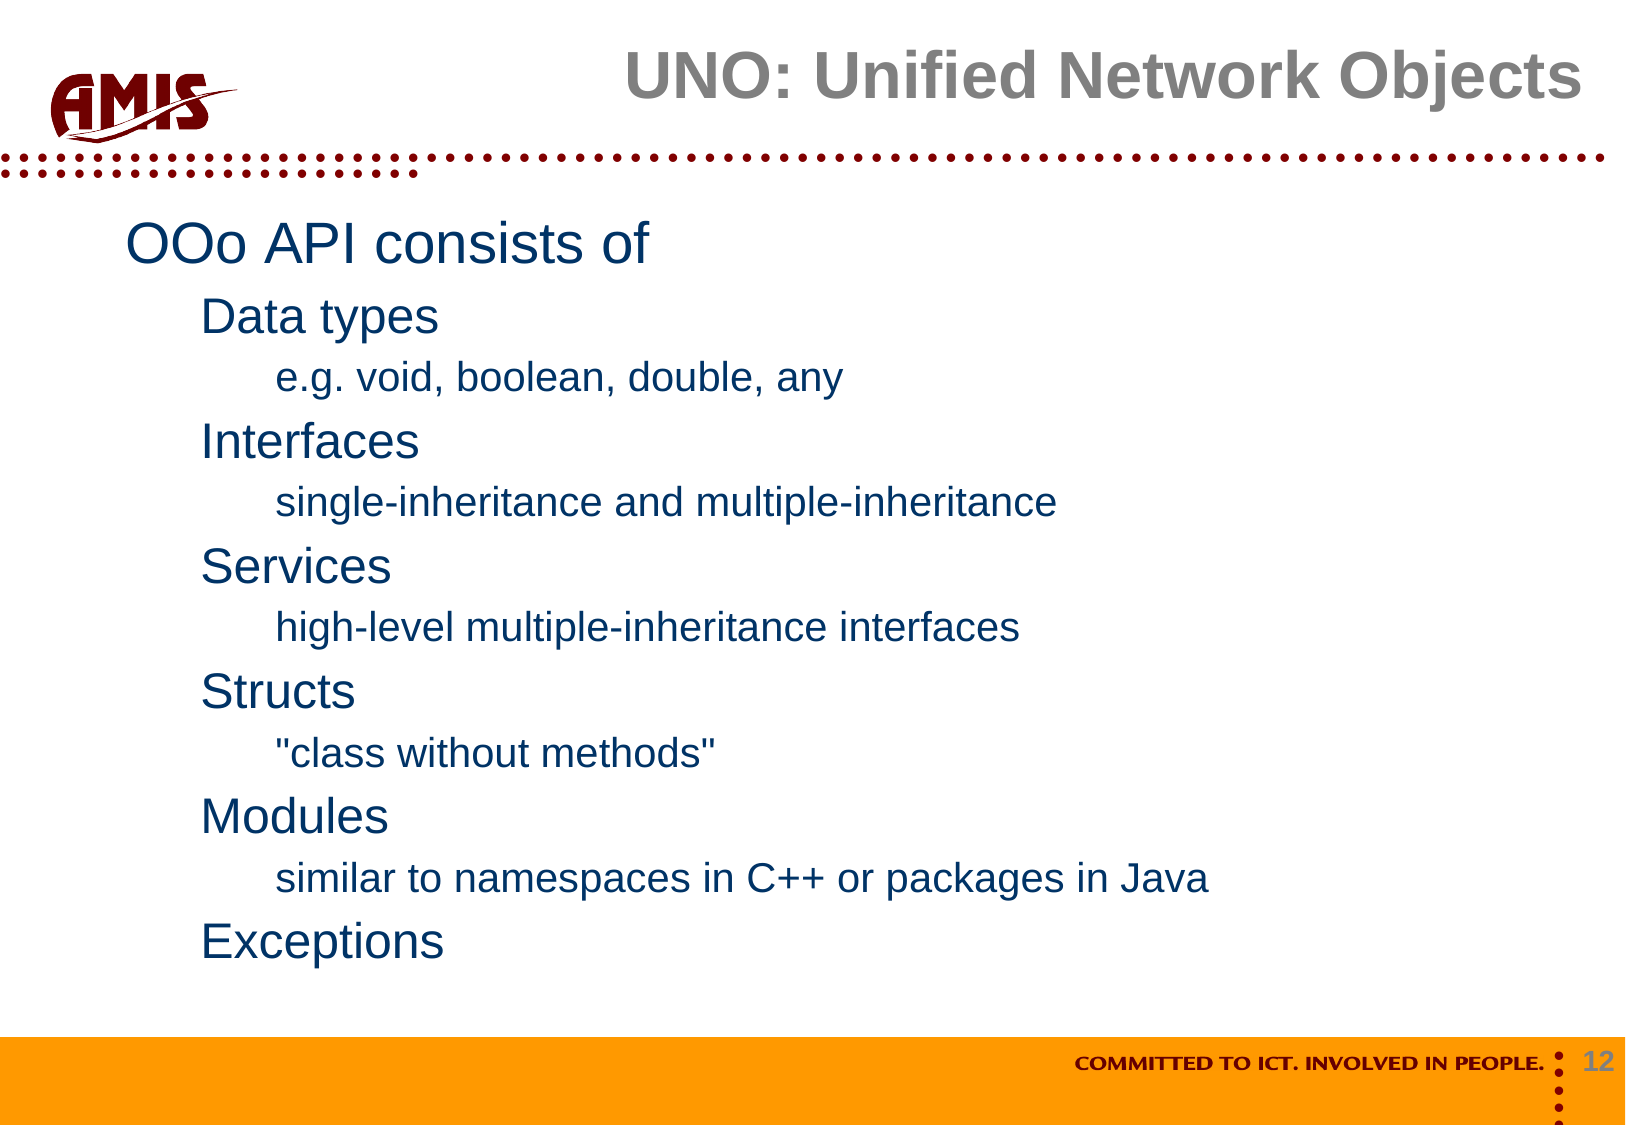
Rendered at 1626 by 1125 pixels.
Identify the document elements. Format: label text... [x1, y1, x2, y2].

picture [1074, 1055, 1544, 1071]
title UNO: Unified Network Objects [262, 27, 1585, 123]
picture [50, 73, 238, 144]
list OOo API consists of Data types e.g. void, boolean, double, any Interfaces single-inheritance and multiple-inheritance Services high-level multiple-inheritance interfaces Structs "class without methods" Modules similar to namespaces in C++ or packages in Java Exceptions [124, 210, 1500, 1061]
